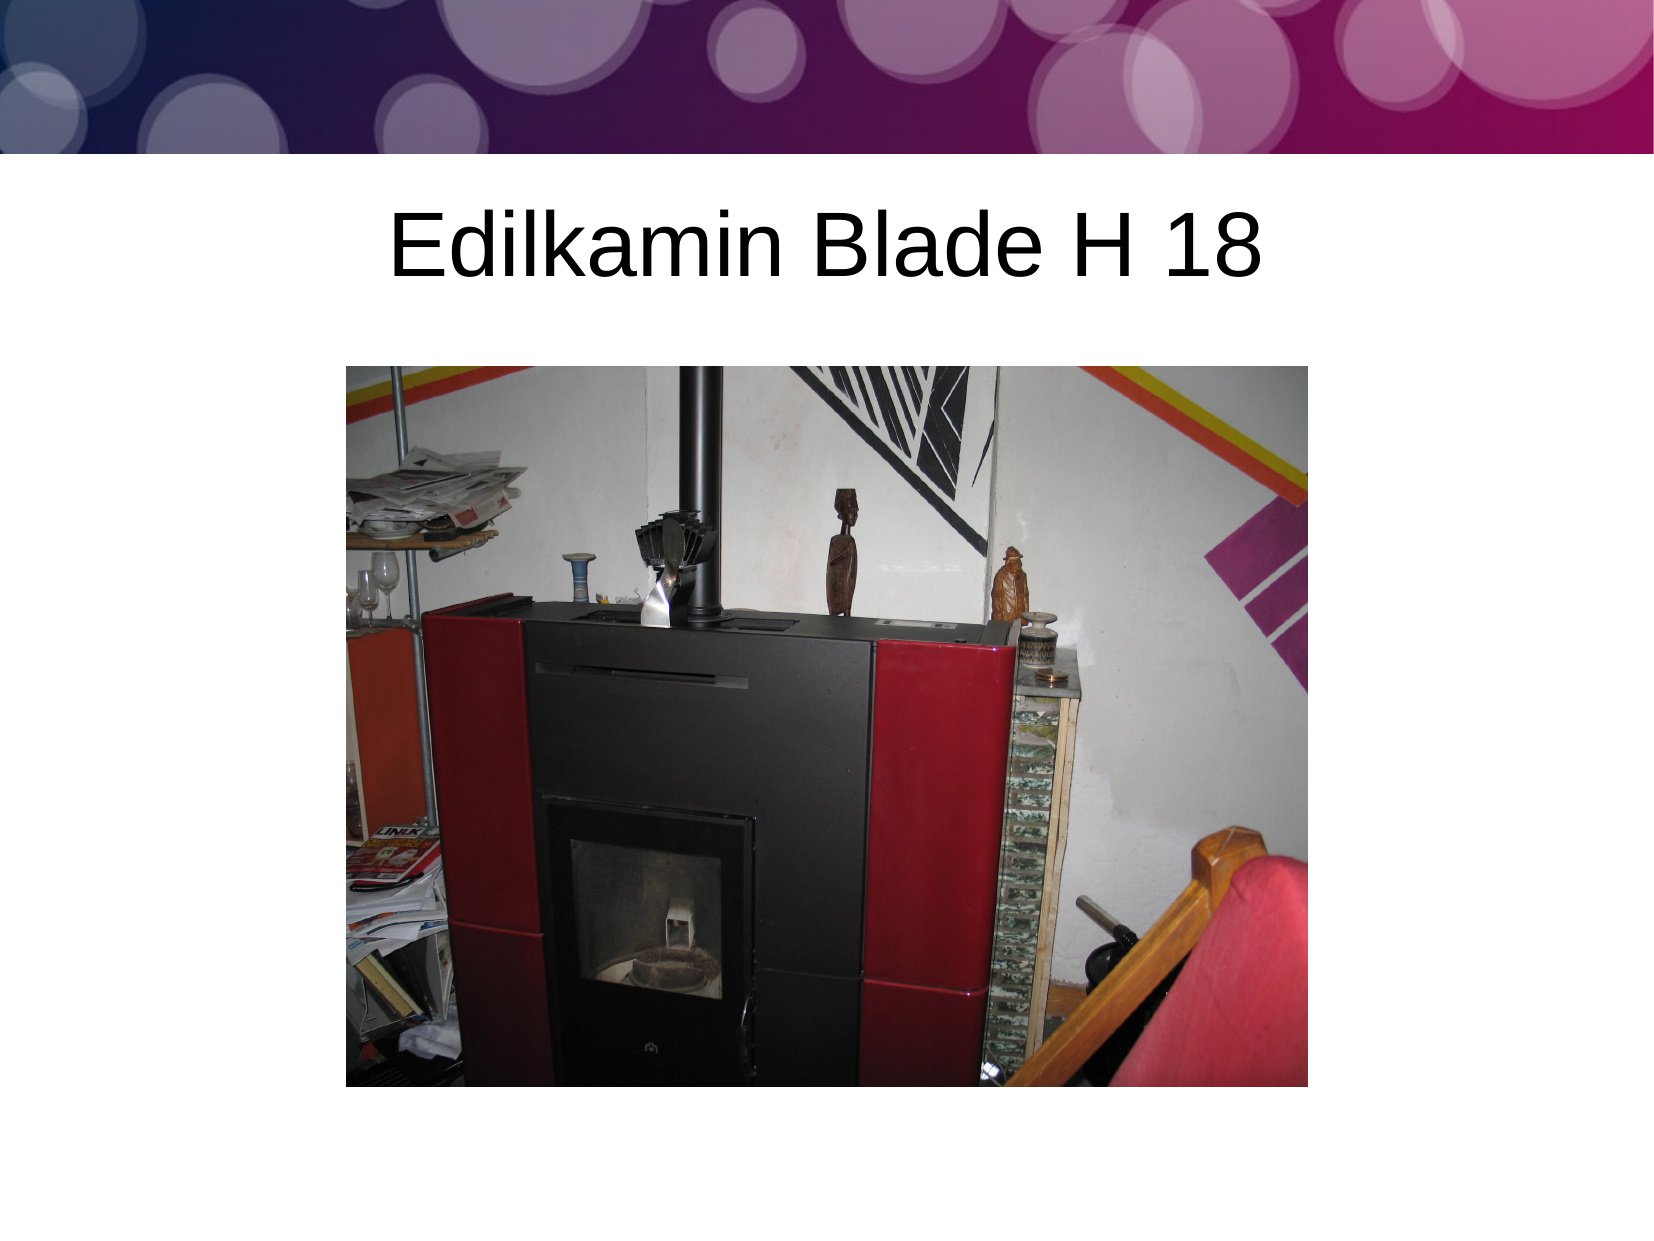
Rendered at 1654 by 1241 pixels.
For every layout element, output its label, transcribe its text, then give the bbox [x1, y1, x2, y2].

picture [346, 366, 1308, 1087]
title Edilkamin Blade H 18 [82, 159, 1571, 331]
picture [0, 0, 1654, 154]
